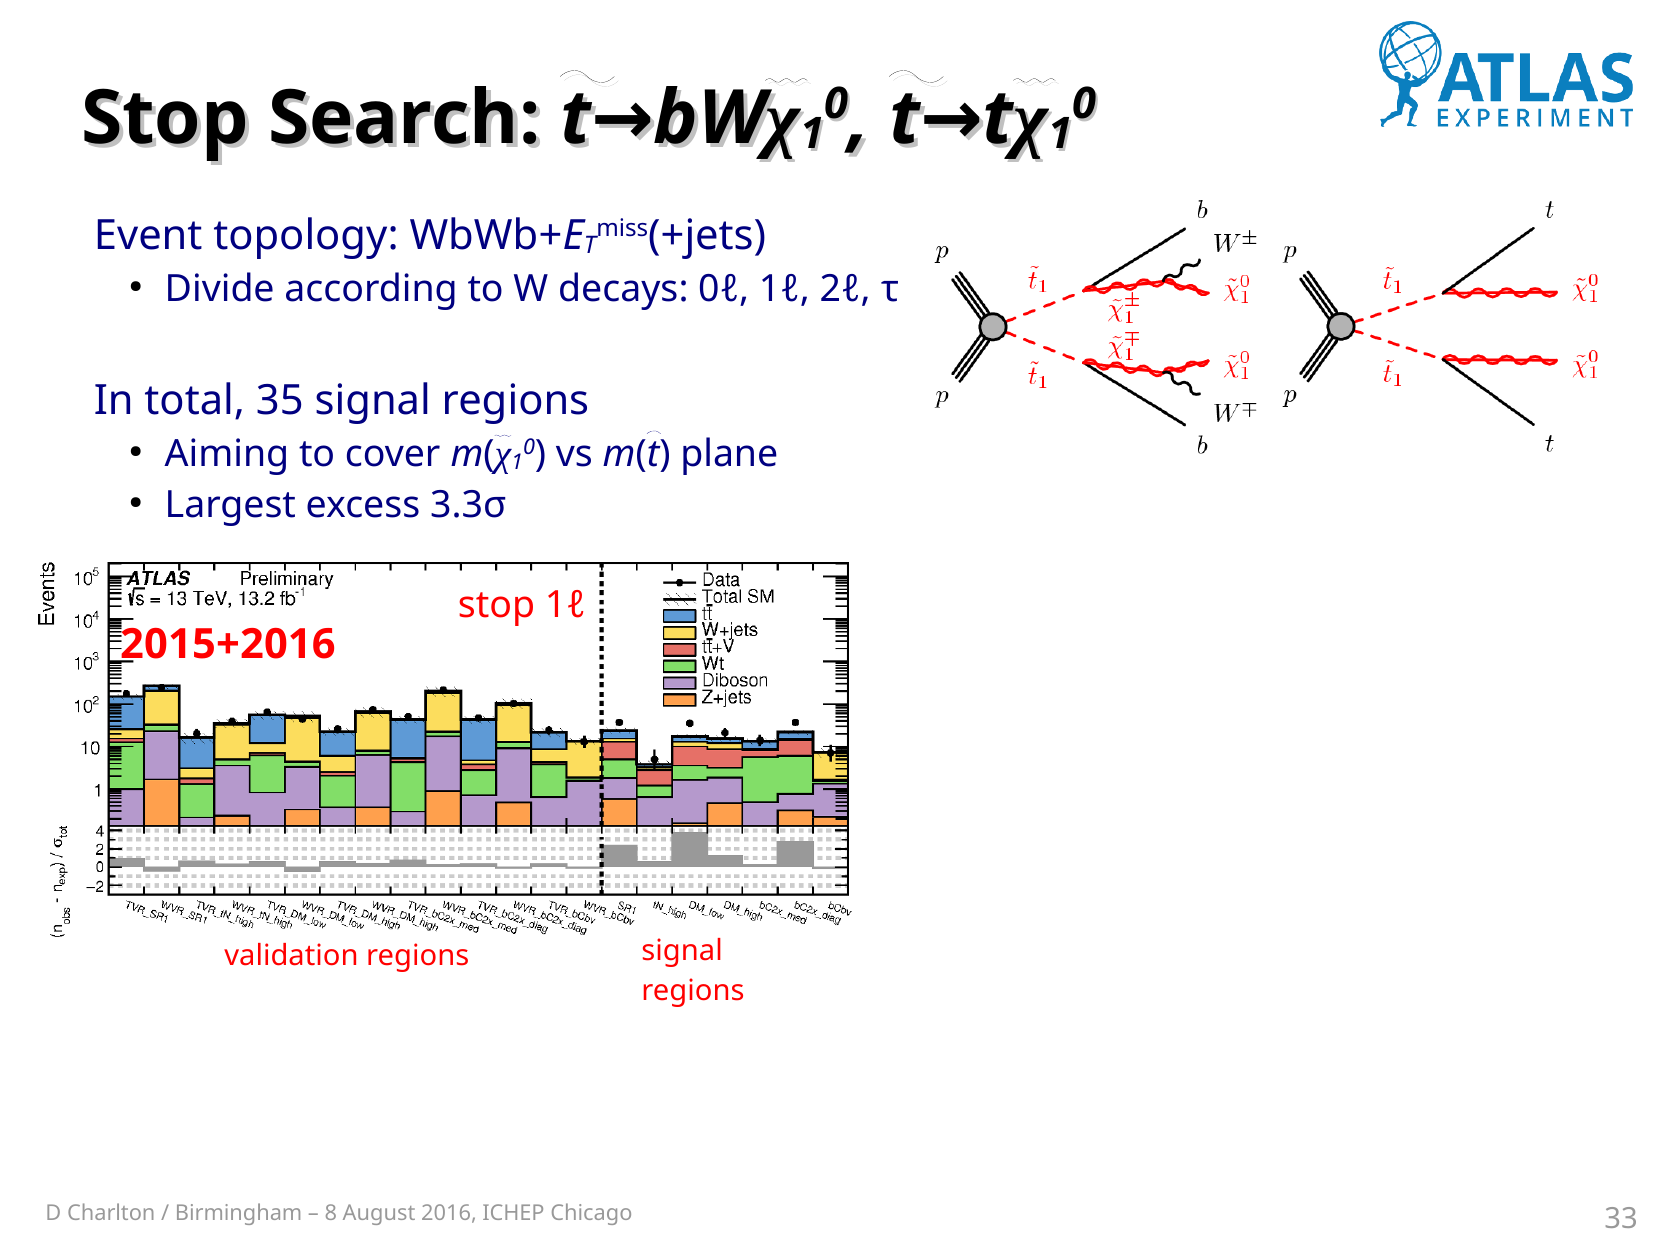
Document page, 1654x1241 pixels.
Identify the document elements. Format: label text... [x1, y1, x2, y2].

text_box 2015+2016 [105, 606, 372, 670]
text_box signal regions [626, 922, 842, 971]
text_box stop 1ℓ [443, 570, 595, 629]
picture [38, 562, 852, 937]
text_box validation regions [209, 927, 560, 977]
picture [930, 196, 1260, 457]
title Stop Search: t→bWχ10, t→tχ10 [80, 57, 1330, 171]
text_box Event topology: WbWb+ETmiss(+jets) Divide according to W decays: 0ℓ, 1ℓ, 2ℓ, τ In total, 35 signal regions Aiming to cover m(χ10) vs m(t) plane Largest excess 3.3σ [78, 197, 971, 518]
picture [1278, 197, 1601, 455]
picture [1379, 21, 1633, 127]
